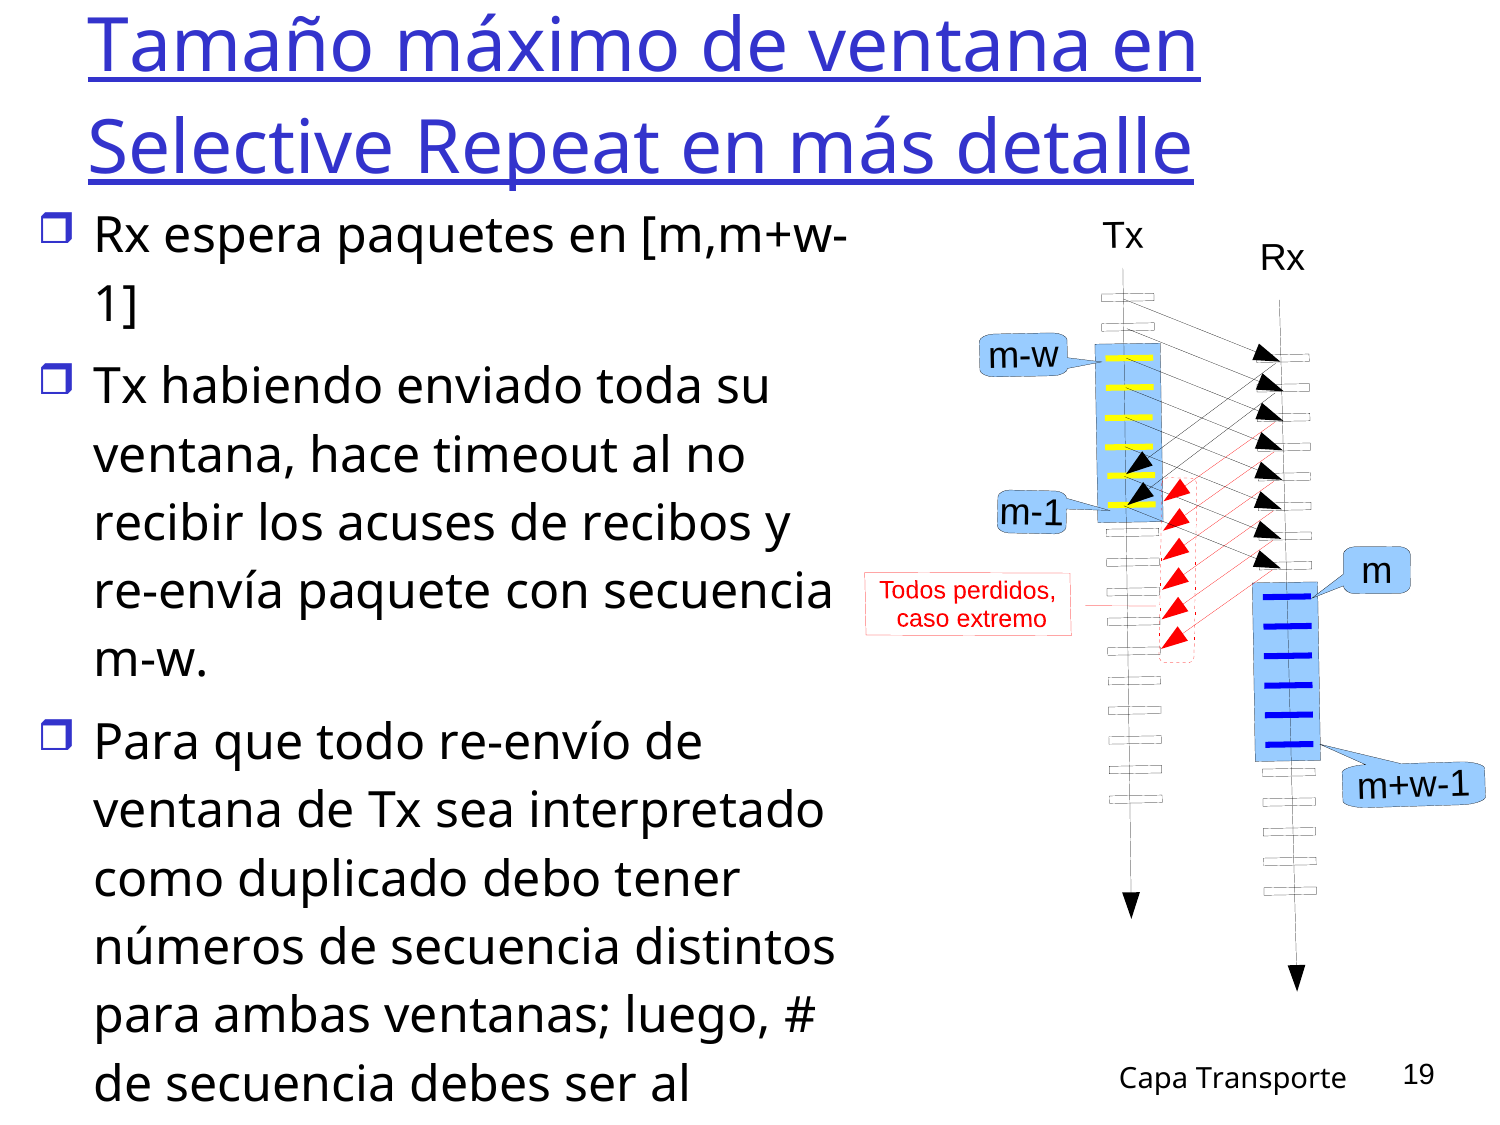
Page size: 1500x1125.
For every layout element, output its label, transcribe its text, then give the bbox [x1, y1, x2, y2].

title Tamaño máximo de ventana en Selective Repeat en más detalle [87, 0, 1463, 188]
chart [844, 220, 1494, 999]
list Rx espera paquetes en [m,m+w-1] Tx habiendo enviado toda su ventana, hace timeout al no recibir los acuses de recibos y re-envía paquete con secuencia m-w. Para que todo re-envío de ventana de Tx sea interpretado como duplicado debo tener números de secuencia distintos para ambas ventanas; luego, # de secuencia debes ser al menos m+w-1-(m-w)+1 = 2w. [37, 199, 863, 1107]
